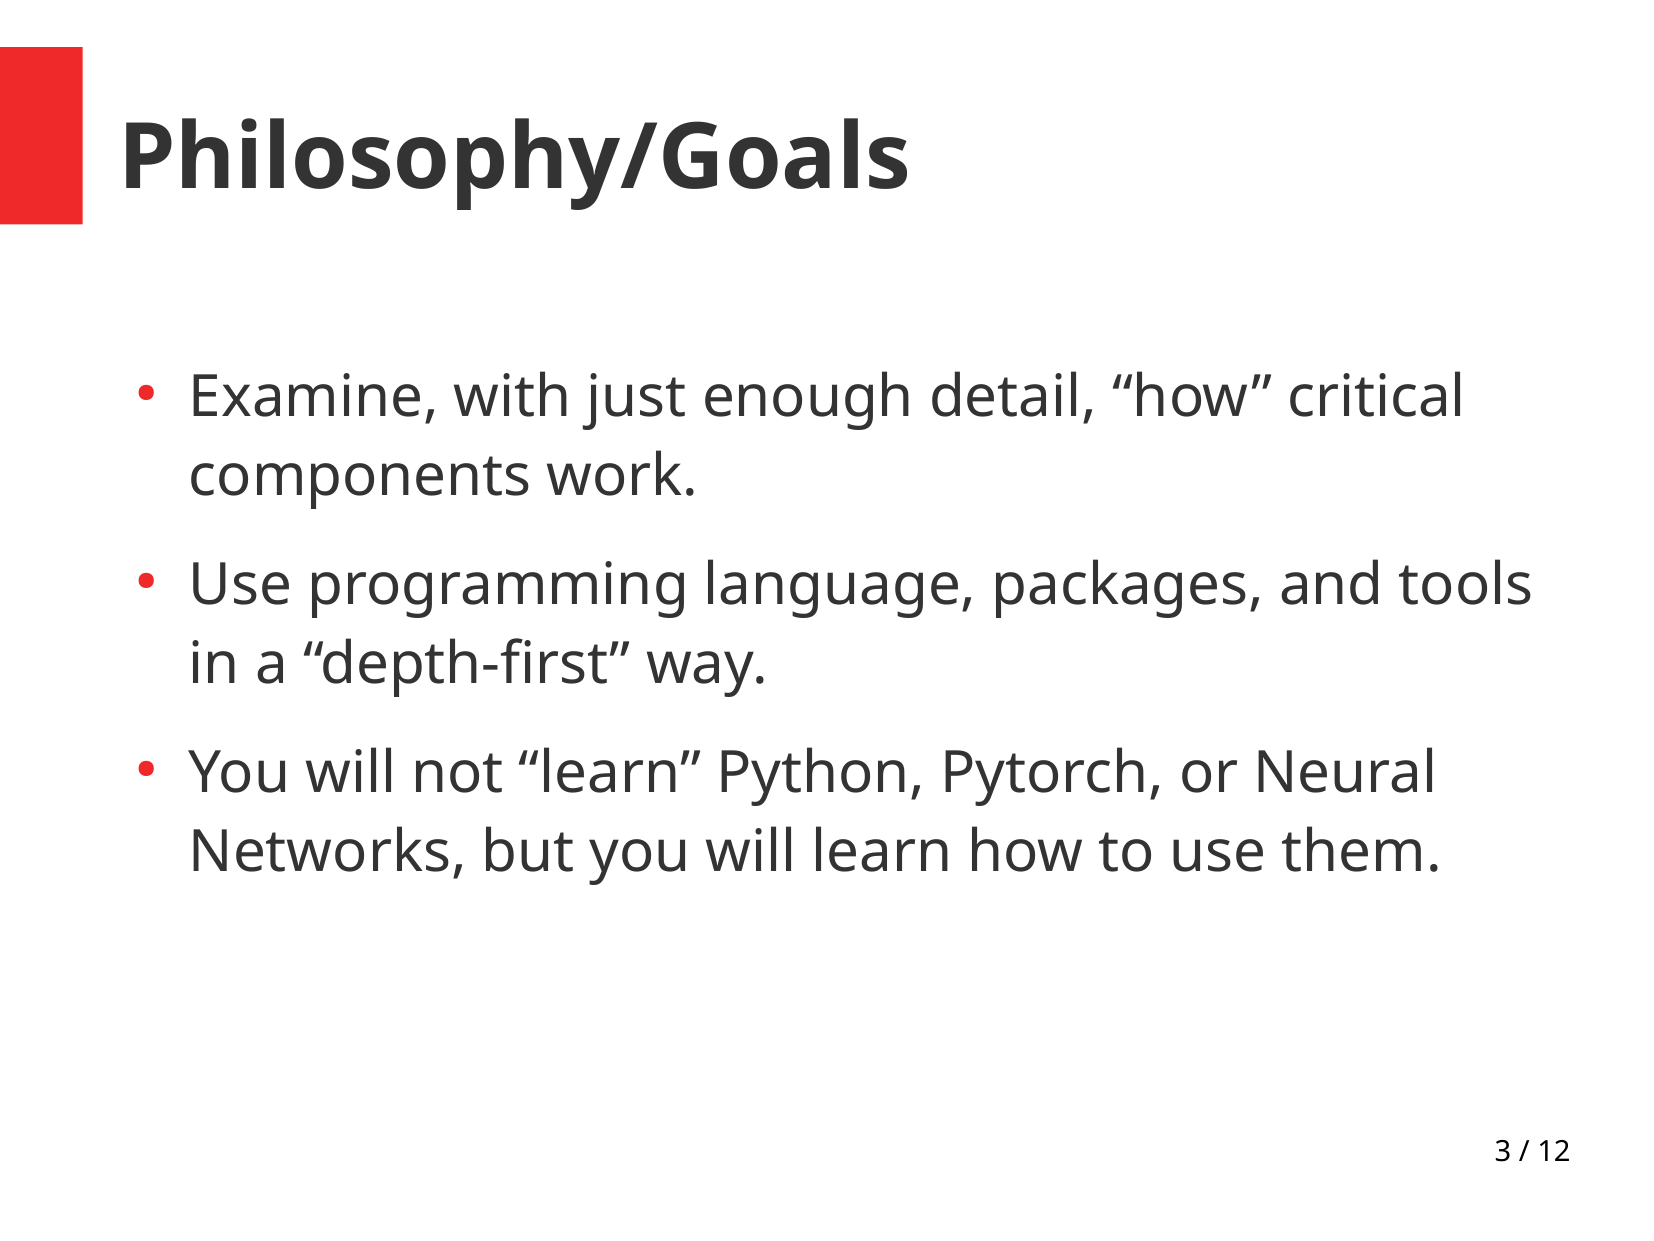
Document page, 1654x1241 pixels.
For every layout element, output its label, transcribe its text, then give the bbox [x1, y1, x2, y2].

list Examine, with just enough detail, “how” critical components work. Use programming language, packages, and tools in a “depth-first” way. You will not “learn” Python, Pytorch, or Neural Networks, but you will learn how to use them. [118, 354, 1536, 1074]
title Philosophy/Goals [118, 49, 1571, 257]
